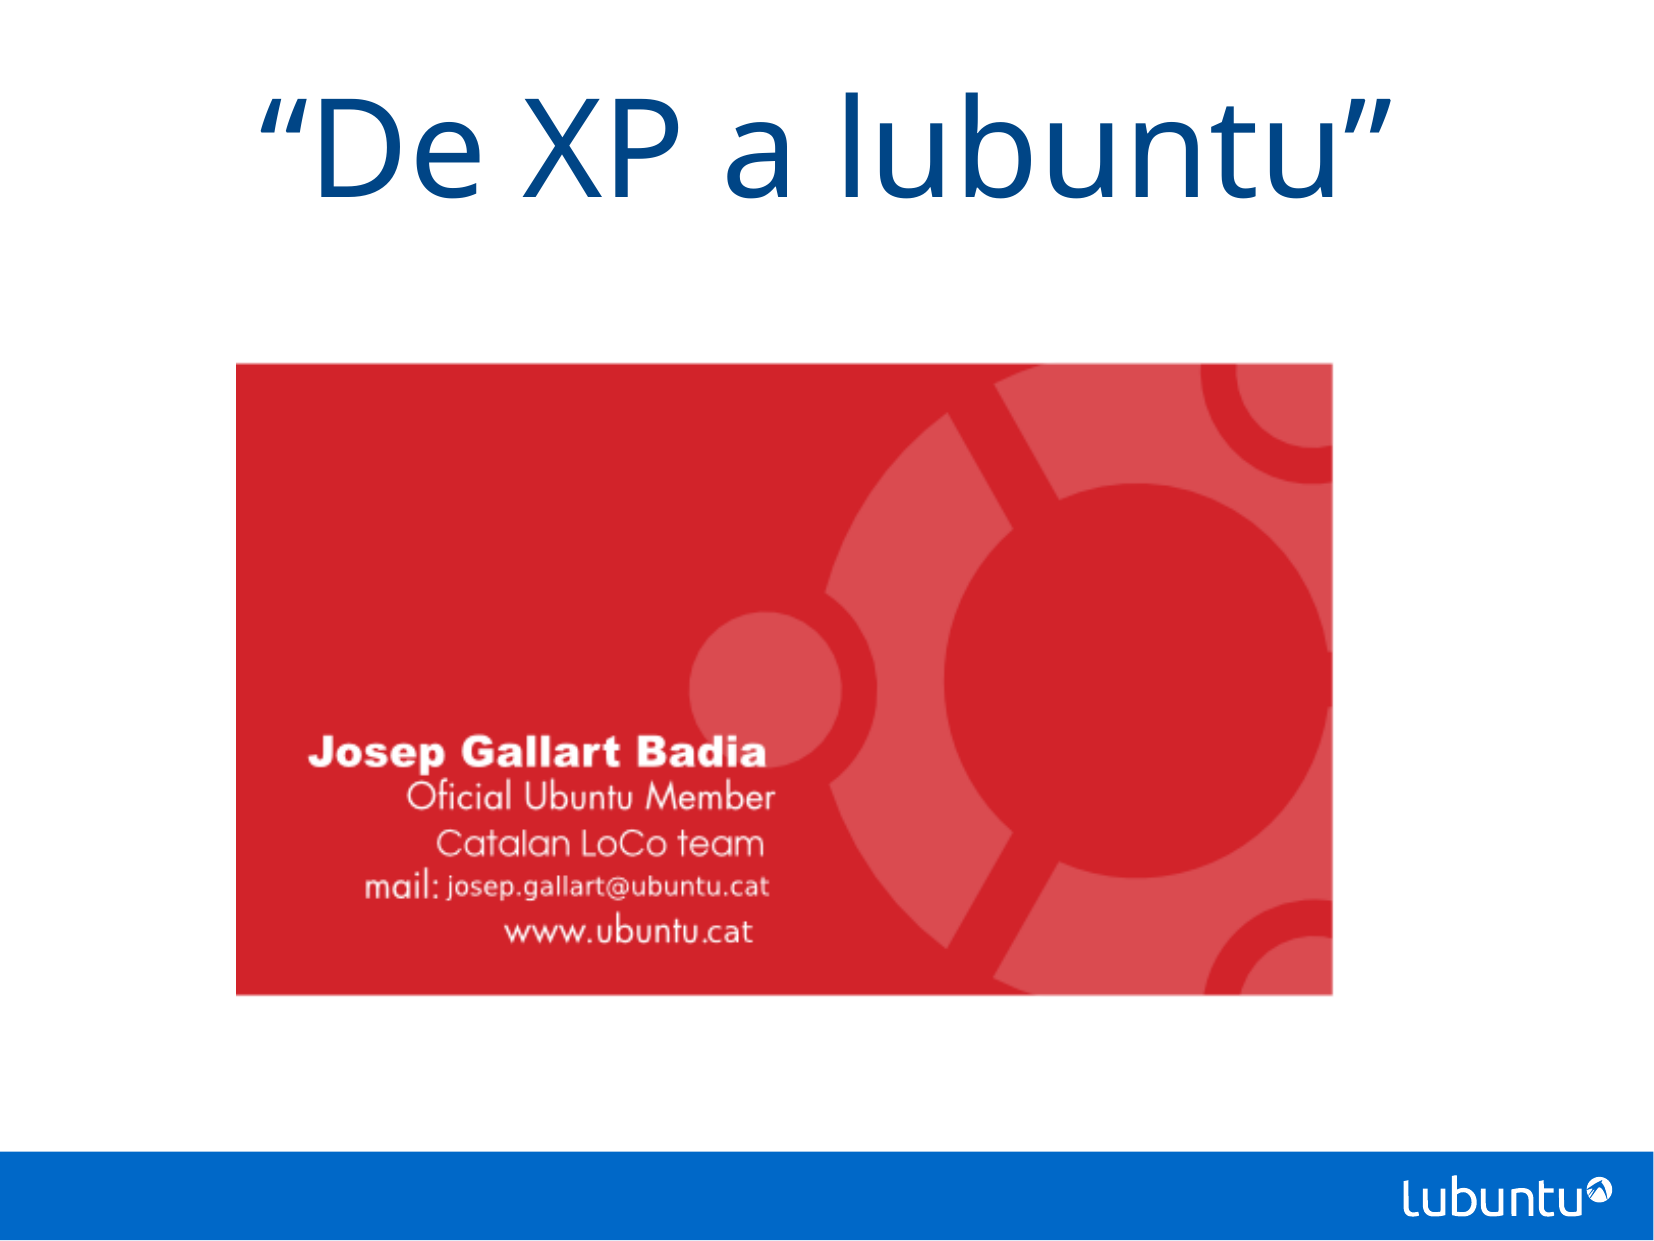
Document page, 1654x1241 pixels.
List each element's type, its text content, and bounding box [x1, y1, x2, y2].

picture [236, 292, 1460, 1093]
title “De XP a lubuntu” [82, 41, 1571, 265]
